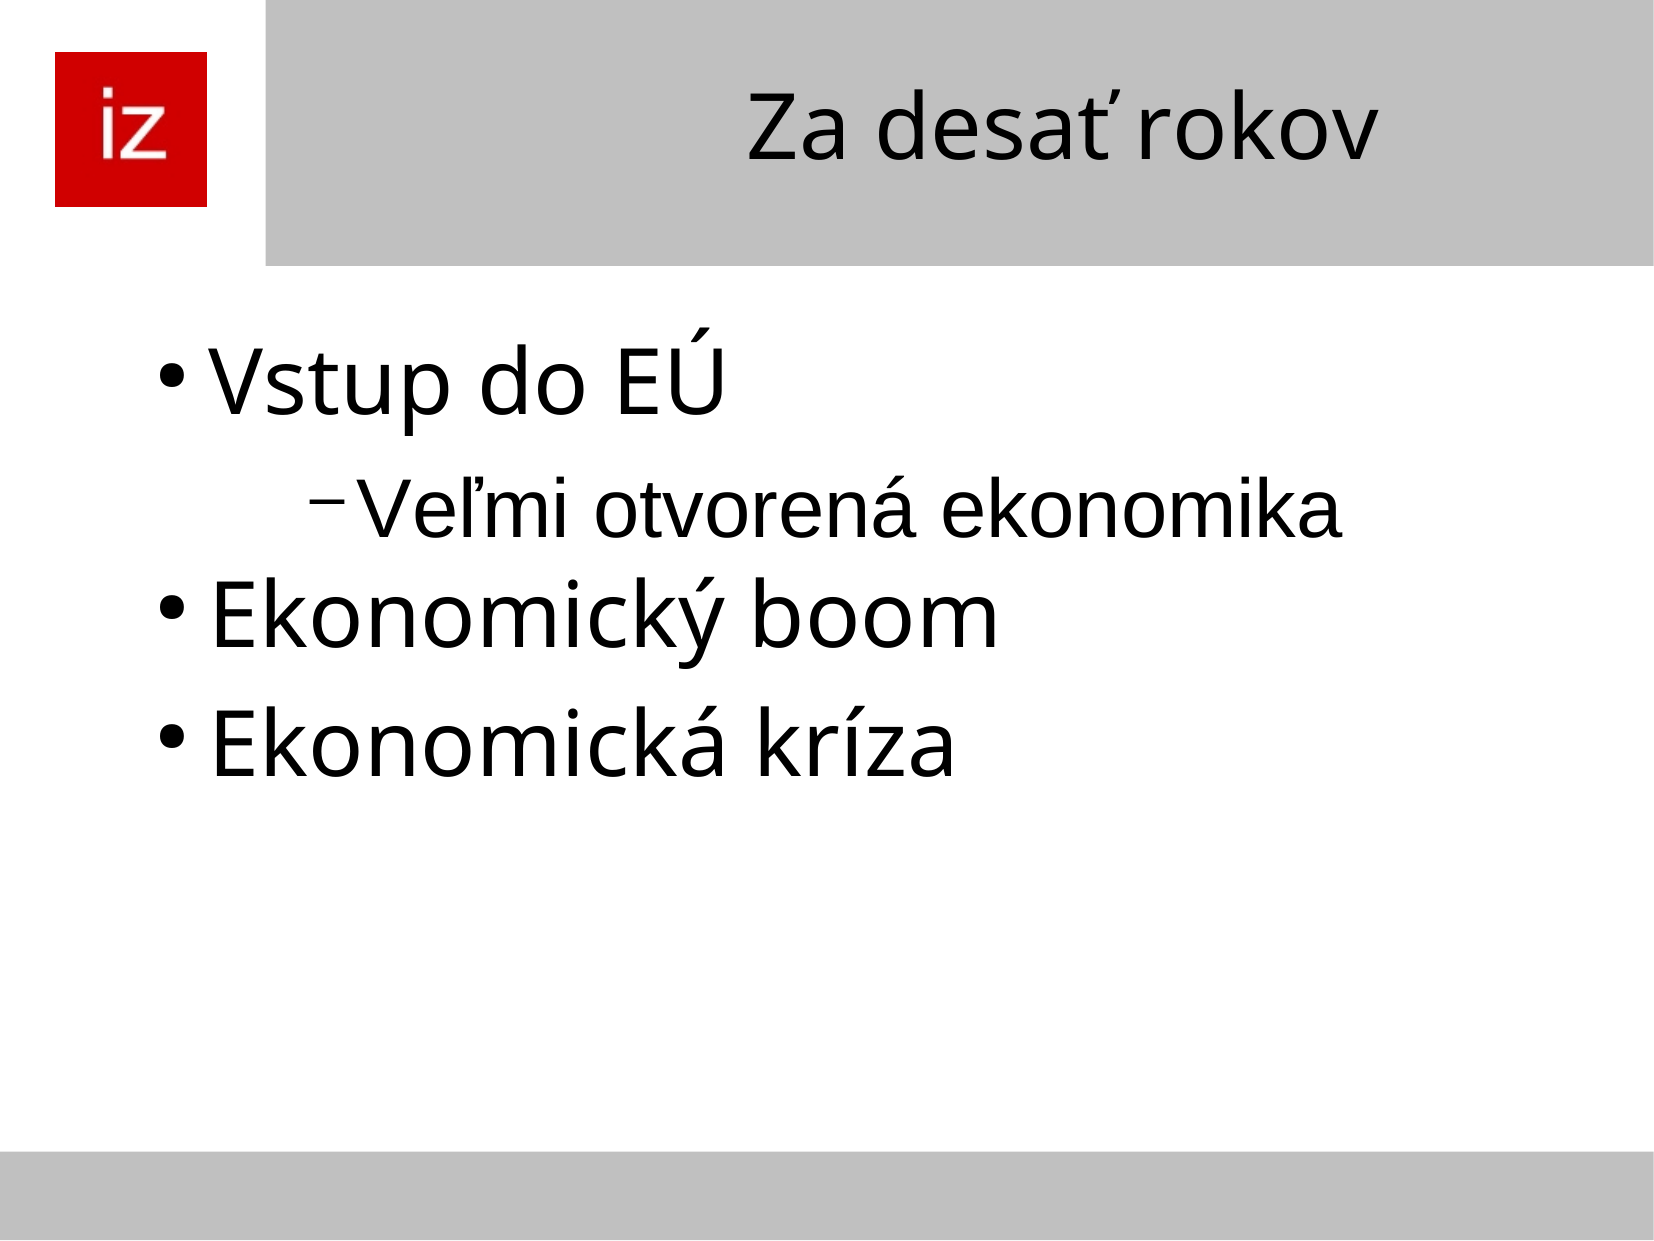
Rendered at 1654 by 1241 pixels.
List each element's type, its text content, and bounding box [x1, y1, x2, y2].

picture [55, 52, 207, 207]
title Za desať rokov [561, 29, 1565, 237]
list Vstup do EÚ Veľmi otvorená ekonomika Ekonomický boom Ekonomická kríza [121, 344, 1533, 1126]
